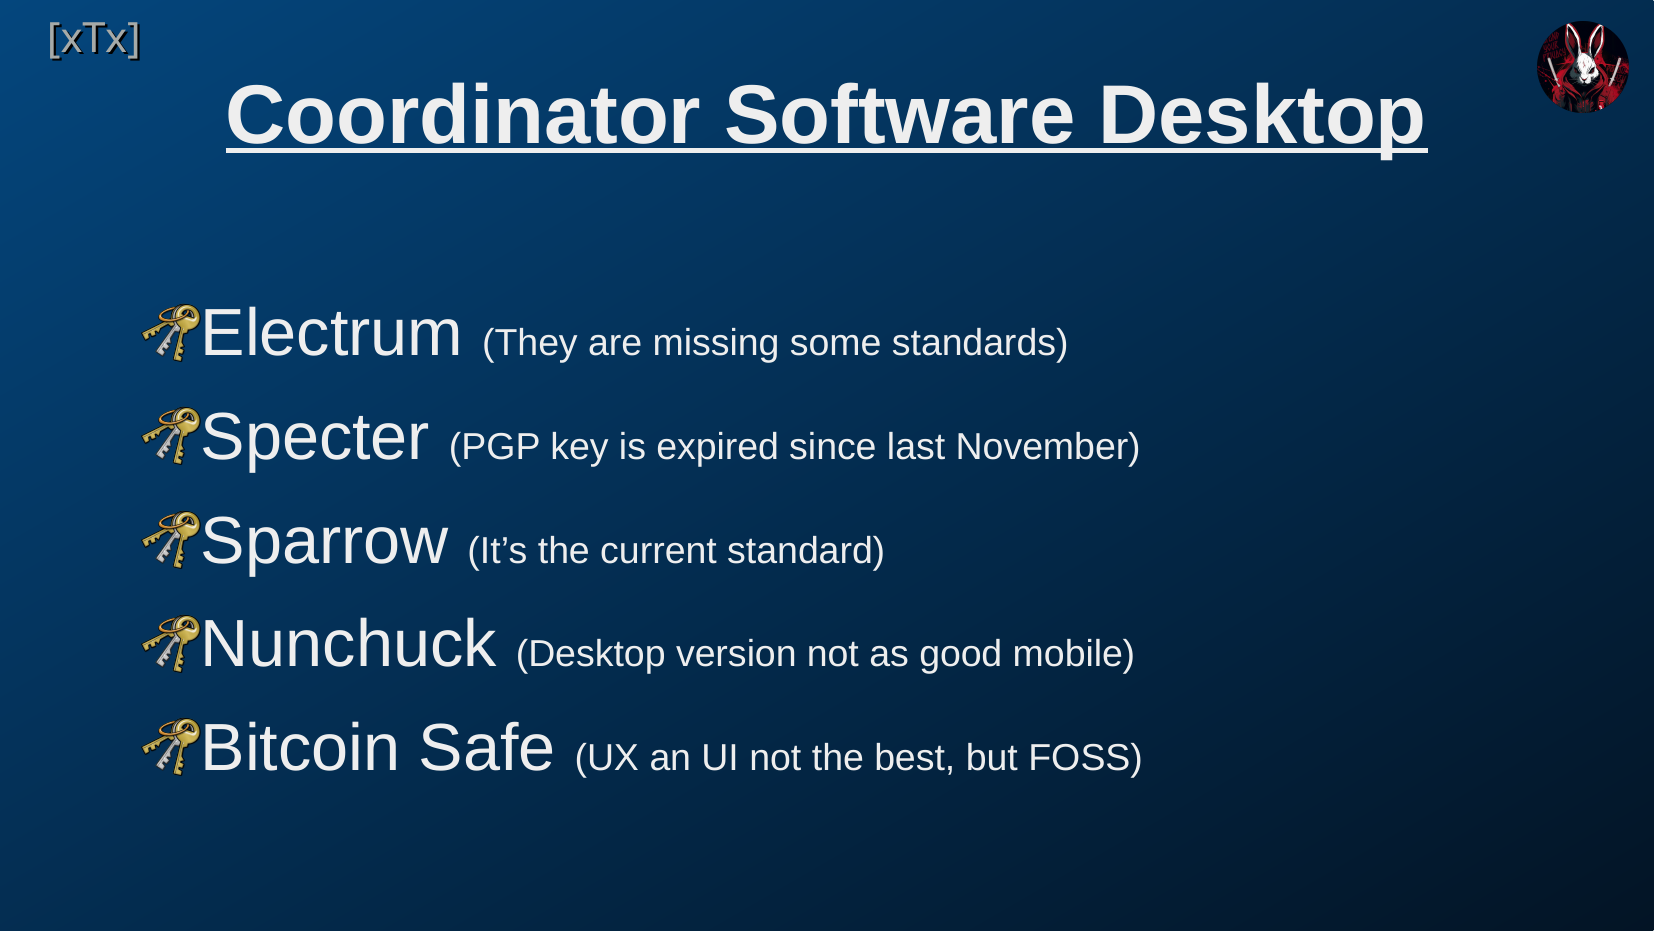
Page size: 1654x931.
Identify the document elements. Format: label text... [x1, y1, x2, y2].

picture [1537, 21, 1629, 113]
subtitle Electrum (They are missing some standards) Specter (PGP key is expired since last November) Sparrow (It’s the current standard) Nunchuck (Desktop version not as good mobile) Bitcoin Safe (UX an UI not the best, but FOSS) [82, 204, 1538, 876]
title Coordinator Software Desktop [82, 37, 1571, 193]
text_box [xTx] [0, 0, 188, 76]
